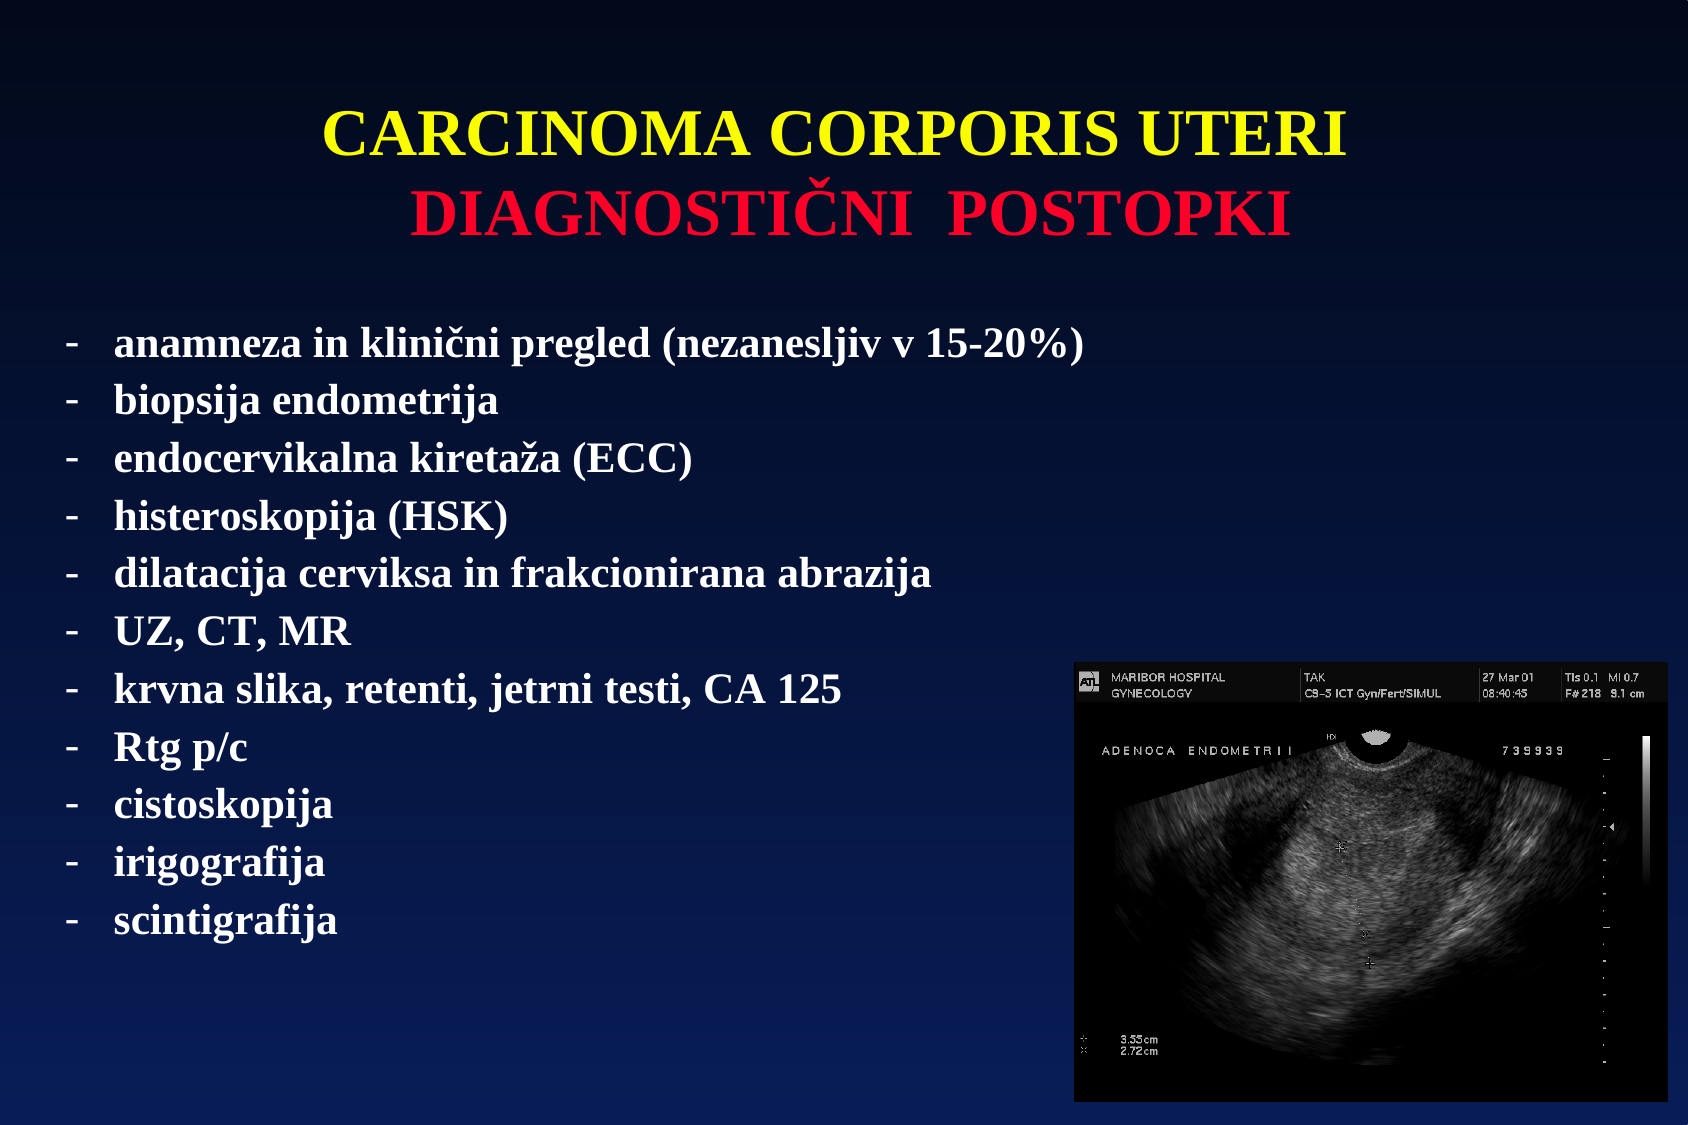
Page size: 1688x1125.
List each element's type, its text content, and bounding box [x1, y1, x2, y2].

picture [1074, 662, 1668, 1102]
title CARCINOMA CORPORIS UTERI DIAGNOSTIČNI POSTOPKI [0, 62, 1688, 275]
list anamneza in klinični pregled (nezanesljiv v 15-20%) biopsija endometrija endocervikalna kiretaža (ECC) histeroskopija (HSK) dilatacija cerviksa in frakcionirana abrazija UZ, CT, MR krvna slika, retenti, jetrni testi, CA 125 Rtg p/c cistoskopija irigografija scintigrafija [49, 312, 1288, 1075]
